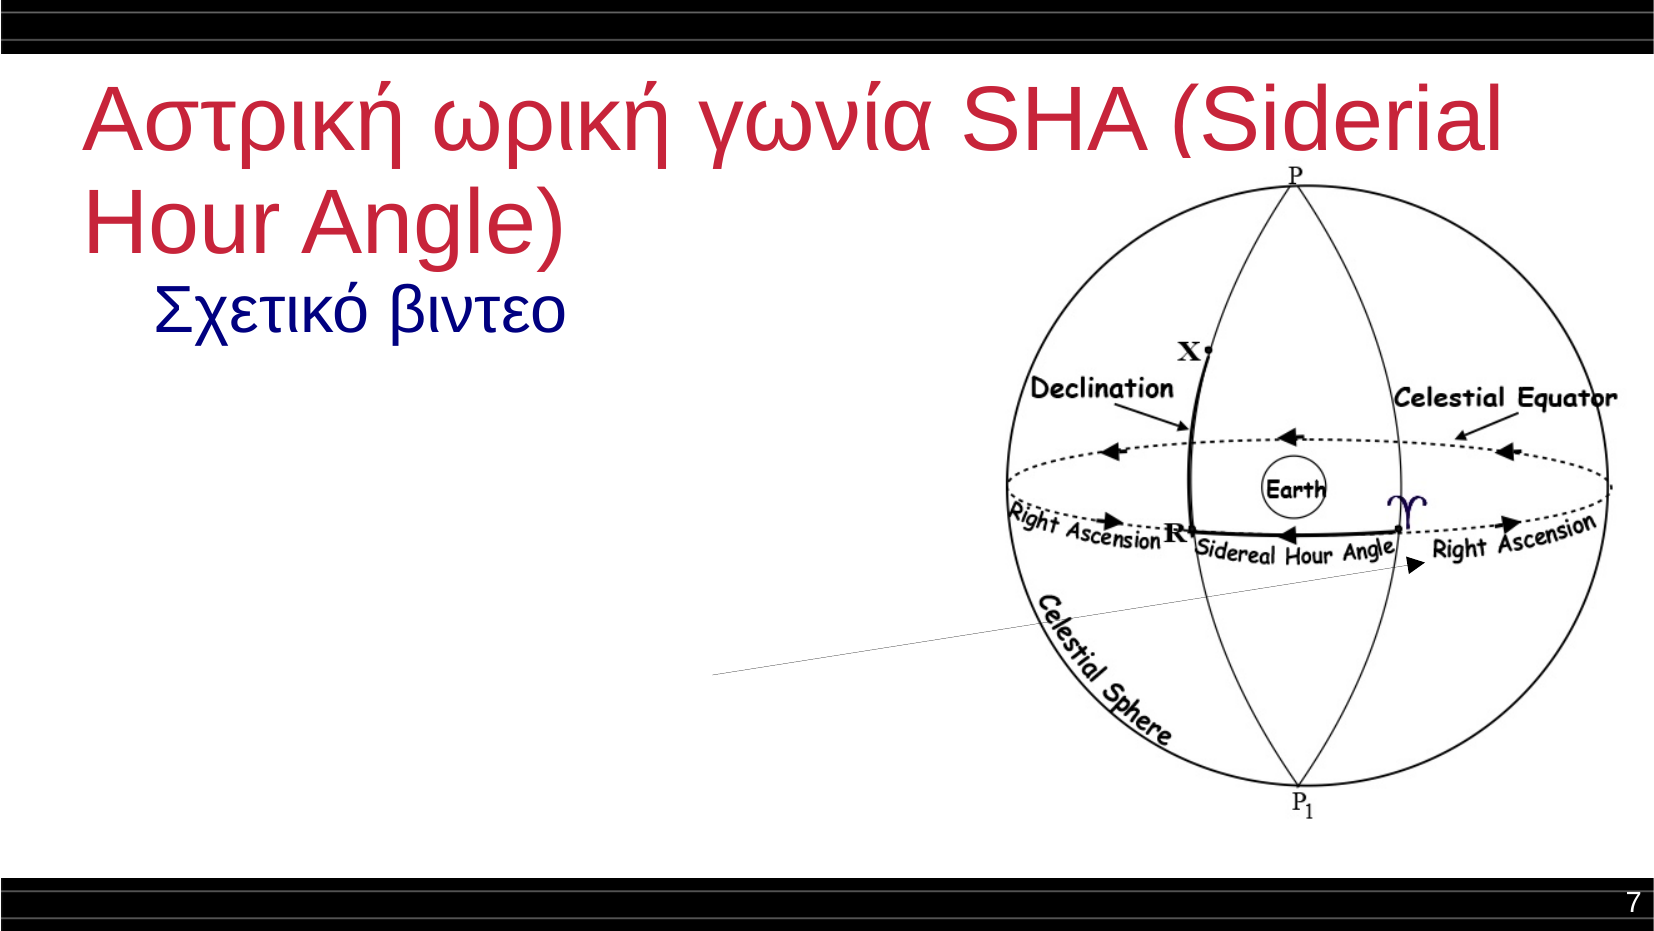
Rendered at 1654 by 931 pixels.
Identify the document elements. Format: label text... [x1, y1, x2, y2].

picture [1, 878, 1654, 931]
title Αστρική ωρική γωνία SHA (Siderial Hour Angle) [82, 67, 1571, 273]
picture [1, 0, 1654, 54]
list Σχετικό βιντεο [82, 271, 809, 788]
picture [966, 158, 1654, 826]
